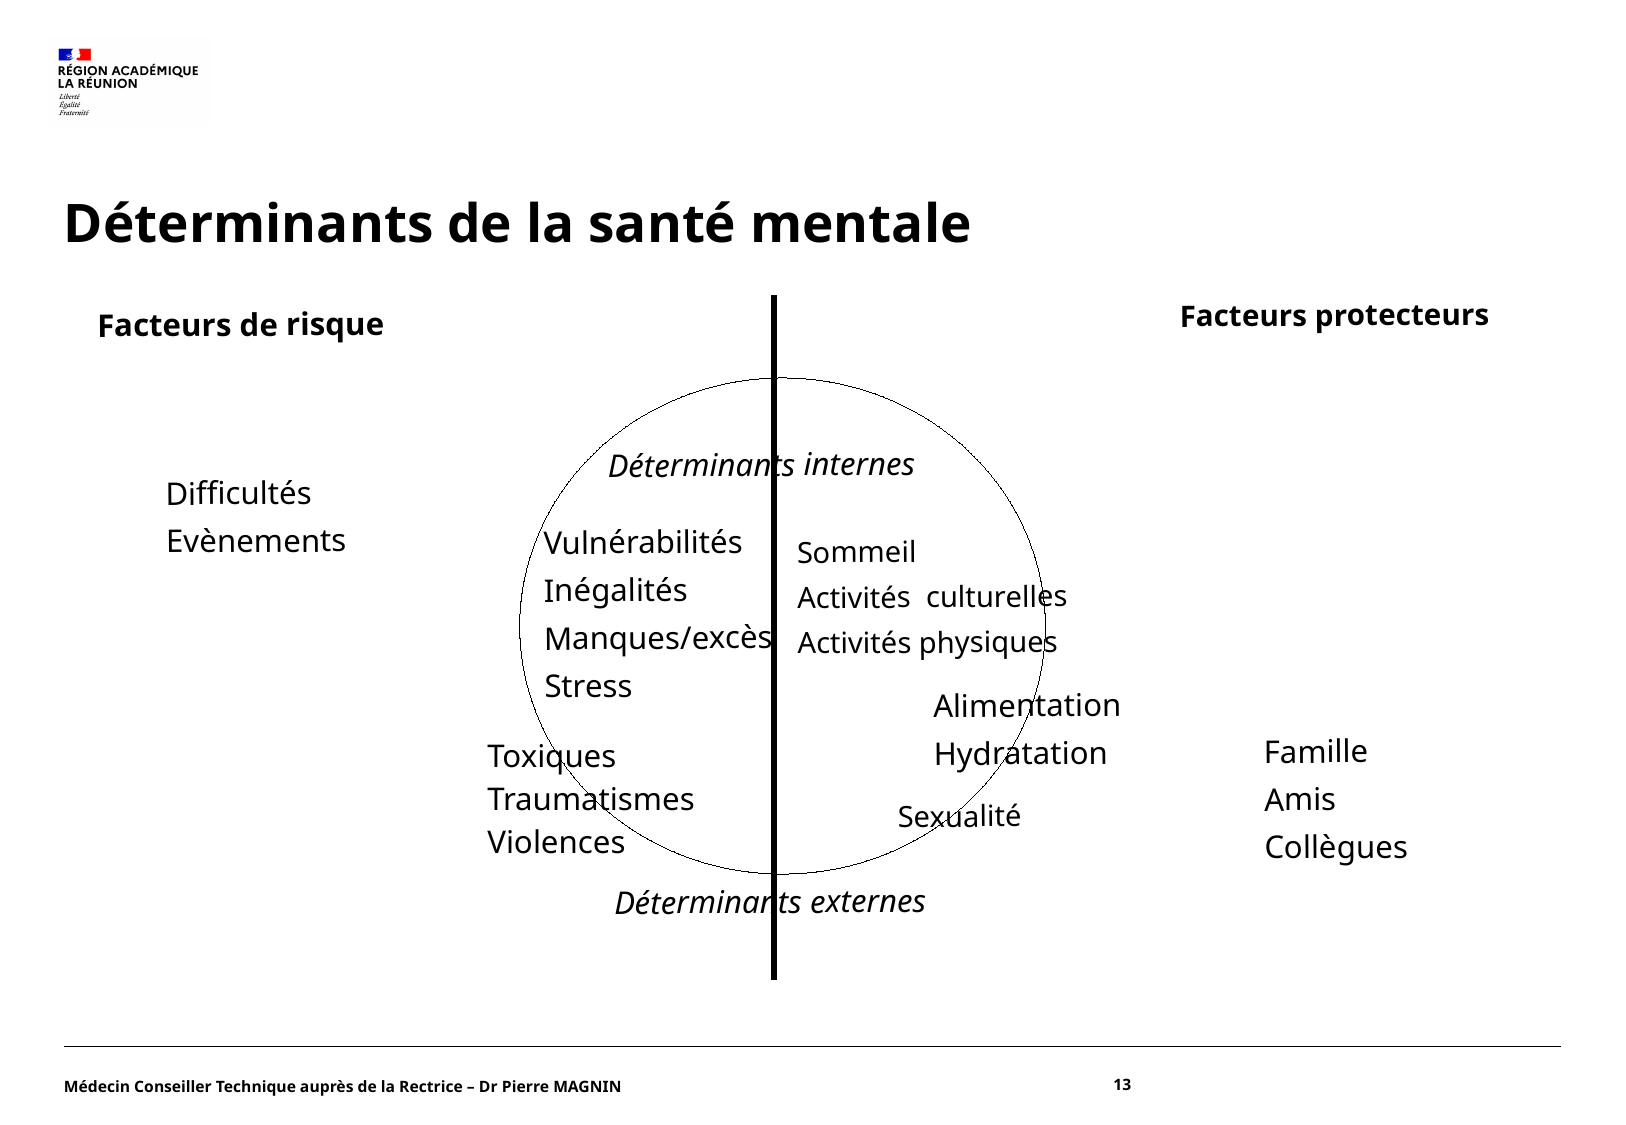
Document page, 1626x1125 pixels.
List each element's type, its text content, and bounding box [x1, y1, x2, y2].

list Facteurs protecteurs [1133, 295, 1490, 367]
list Déterminants externes [578, 881, 970, 957]
list Famille Amis Collègues [1228, 730, 1465, 875]
list Déterminants internes [572, 443, 963, 520]
text_box 33 [1114, 1046, 1354, 1125]
text_box Médecin Conseiller Technique auprès de la Rectrice – Dr Pierre MAGNIN [64, 1046, 1114, 1125]
list Facteurs de risque [61, 303, 426, 369]
title Déterminants de la santé mentale [63, 196, 1562, 272]
list Sexualité [862, 797, 1087, 888]
list Alimentation Hydratation [897, 684, 1146, 804]
picture [47, 37, 211, 127]
list Sommeil Activités culturelles Activités physiques [803, 531, 1118, 699]
list Vulnérabilités Inégalités Manques/excès Stress [507, 521, 804, 711]
text_box Toxiques Traumatismes Violences [472, 726, 721, 857]
list Difficultés Evènements [129, 471, 497, 688]
